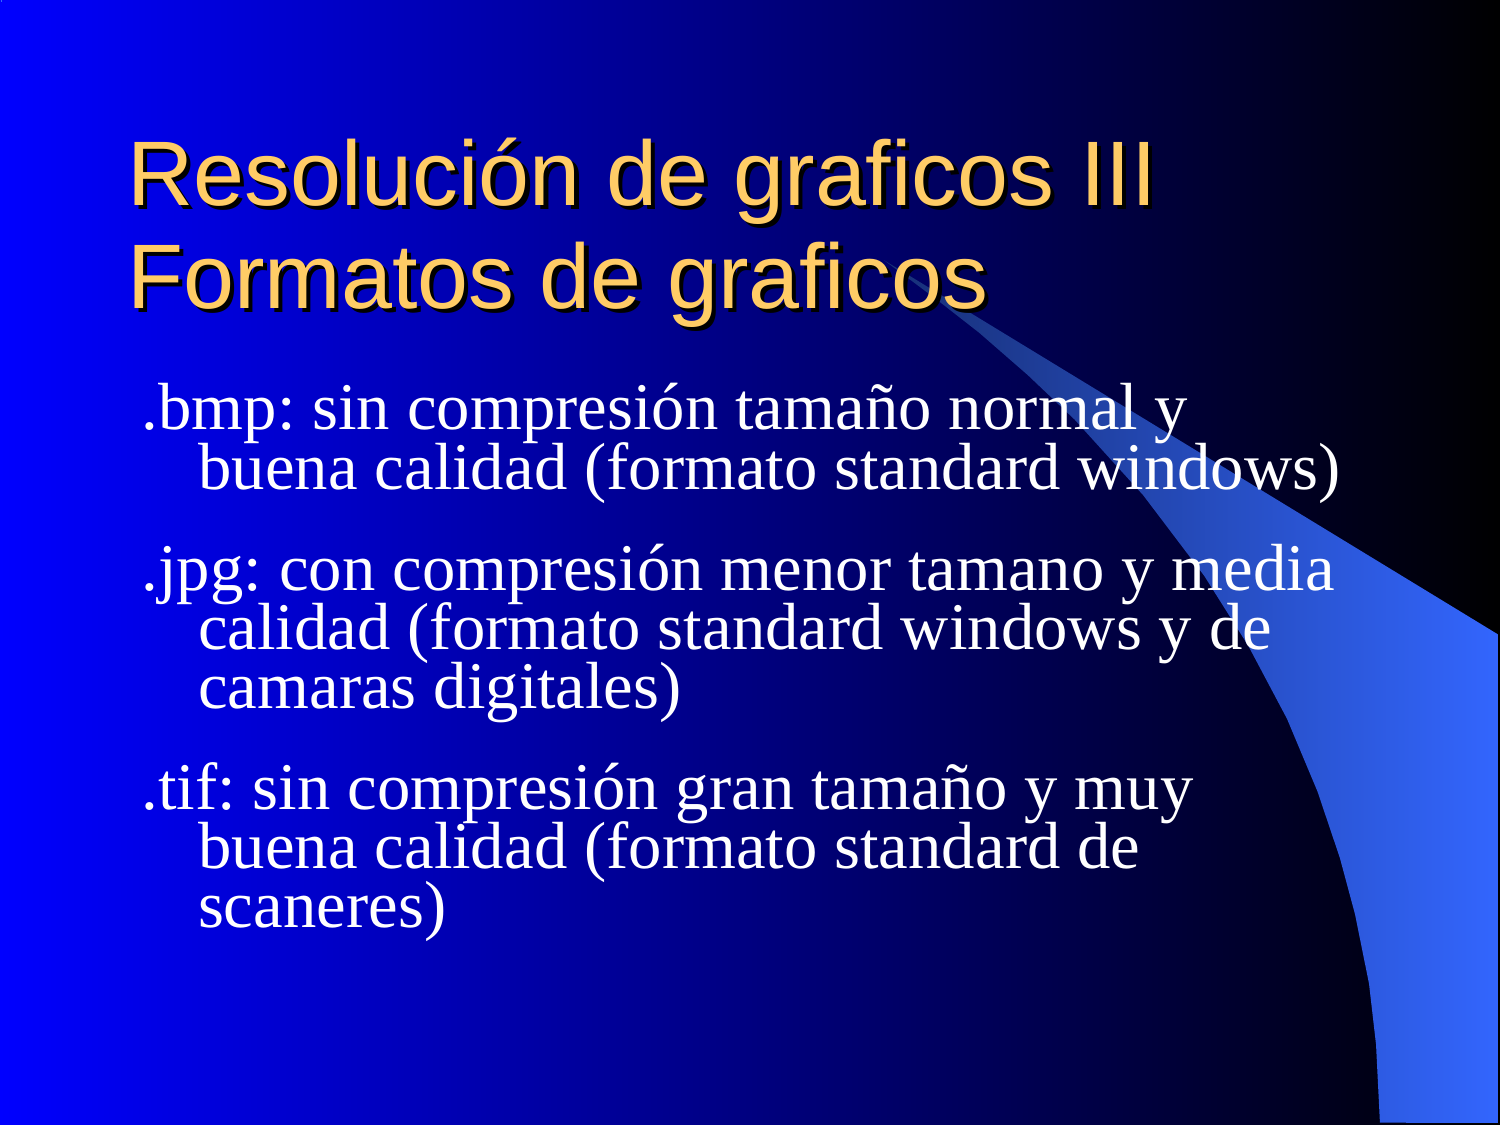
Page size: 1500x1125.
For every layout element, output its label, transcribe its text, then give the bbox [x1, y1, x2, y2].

list .bmp: sin compresión tamaño normal y buena calidad (formato standard windows) .jpg: con compresión menor tamano y media calidad (formato standard windows y de camaras digitales) .tif: sin compresión gran tamaño y muy buena calidad (formato standard de scaneres) [111, 374, 1387, 1000]
title Resolución de graficos III Formatos de graficos [112, 99, 1438, 351]
